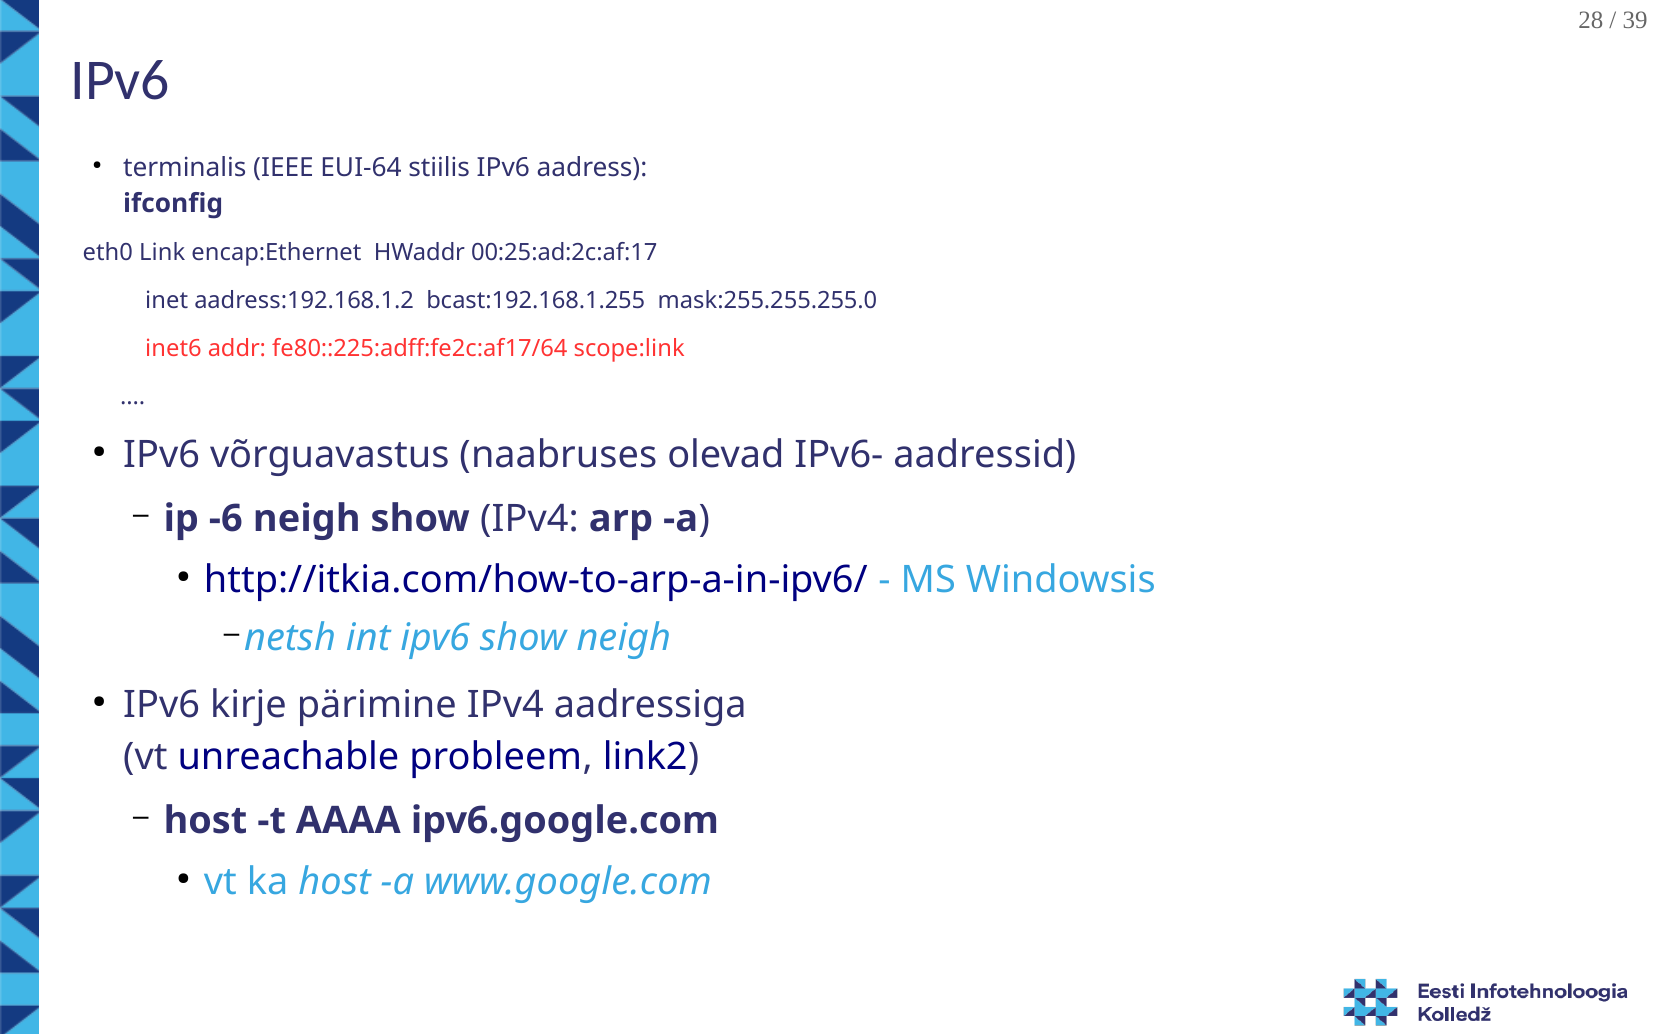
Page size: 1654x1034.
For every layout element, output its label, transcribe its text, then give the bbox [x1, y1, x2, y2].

title IPv6 [70, 41, 1630, 130]
list terminalis (IEEE EUI-64 stiilis IPv6 aadress): ifconfig eth0 Link encap:Ethernet HWaddr 00:25:ad:2c:af:17 inet aadress:192.168.1.2 bcast:192.168.1.255 mask:255.255.255.0 inet6 addr: fe80::225:adff:fe2c:af17/64 scope:link .... IPv6 võrguavastus (naabruses olevad IPv6- aadressid) ip -6 neigh show (IPv4: arp -a) http://itkia.com/how-to-arp-a-in-ipv6/ - MS Windowsis netsh int ipv6 show neigh IPv6 kirje pärimine IPv4 aadressiga (vt unreachable probleem, link2) host -t AAAA ipv6.google.com vt ka host -a www.google.com [82, 148, 1625, 916]
